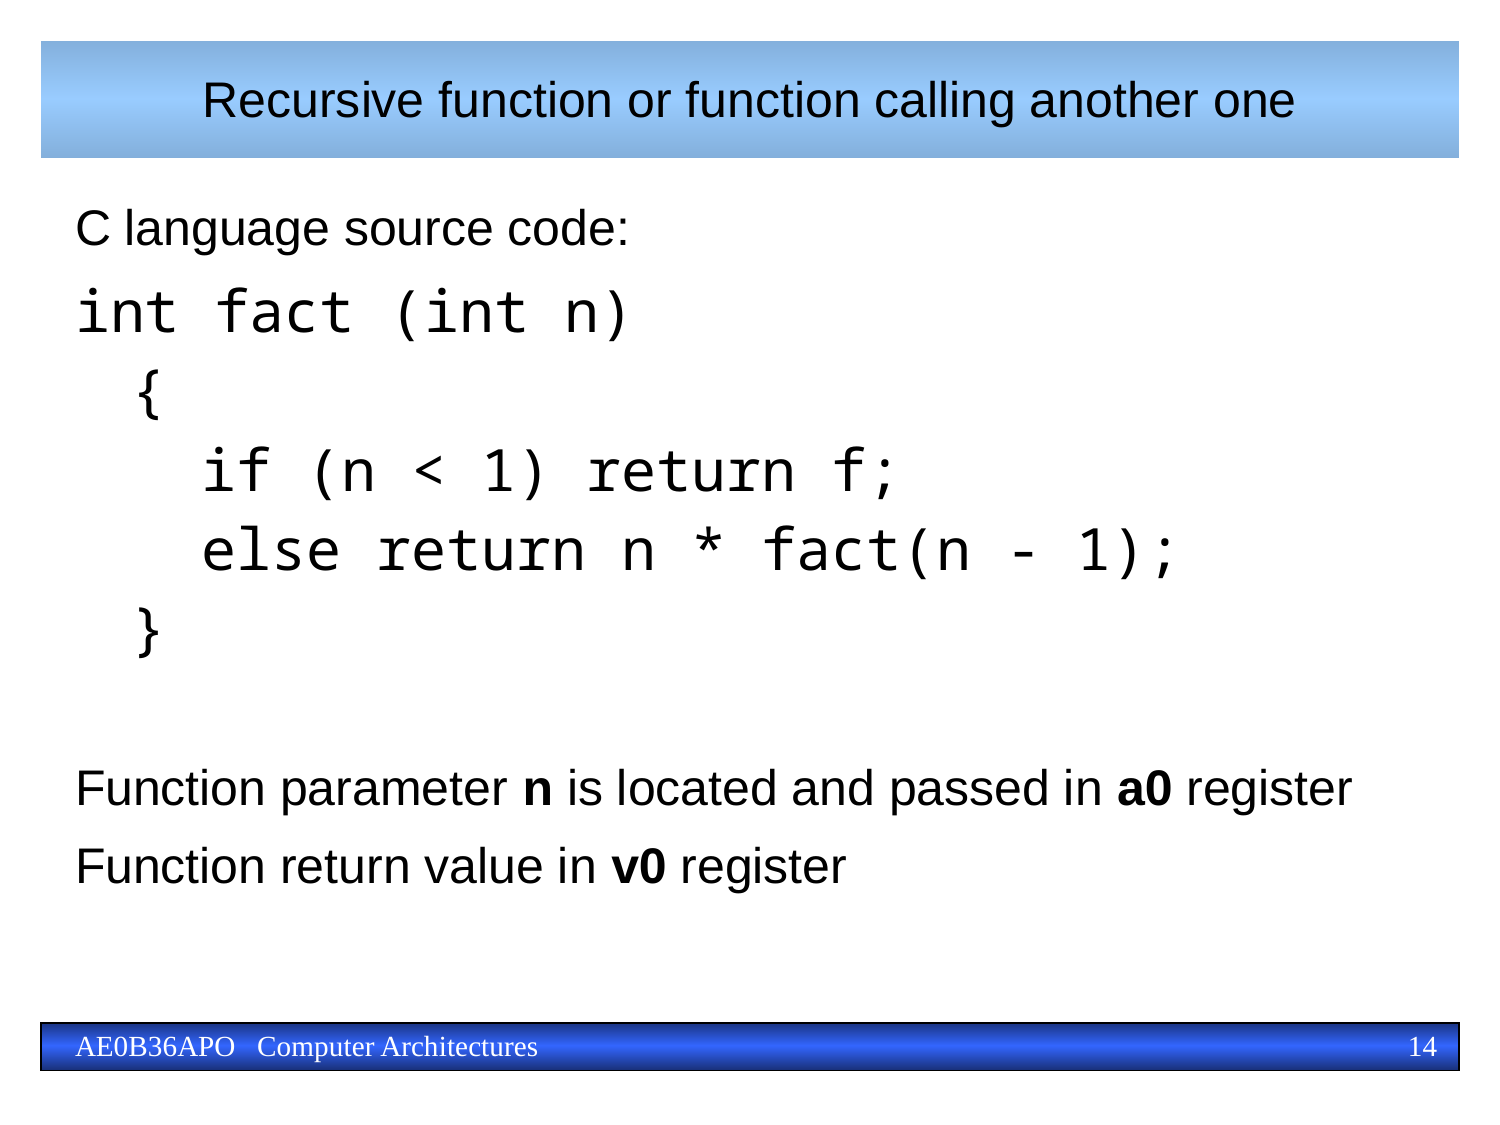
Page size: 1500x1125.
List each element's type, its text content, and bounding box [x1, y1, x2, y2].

list C language source code: int fact (int n) { if (n < 1) return f; else return n * fact(n - 1); } Function parameter n is located and passed in a0 register Function return value in v0 register [75, 199, 1426, 916]
title Recursive function or function calling another one [41, 41, 1459, 158]
